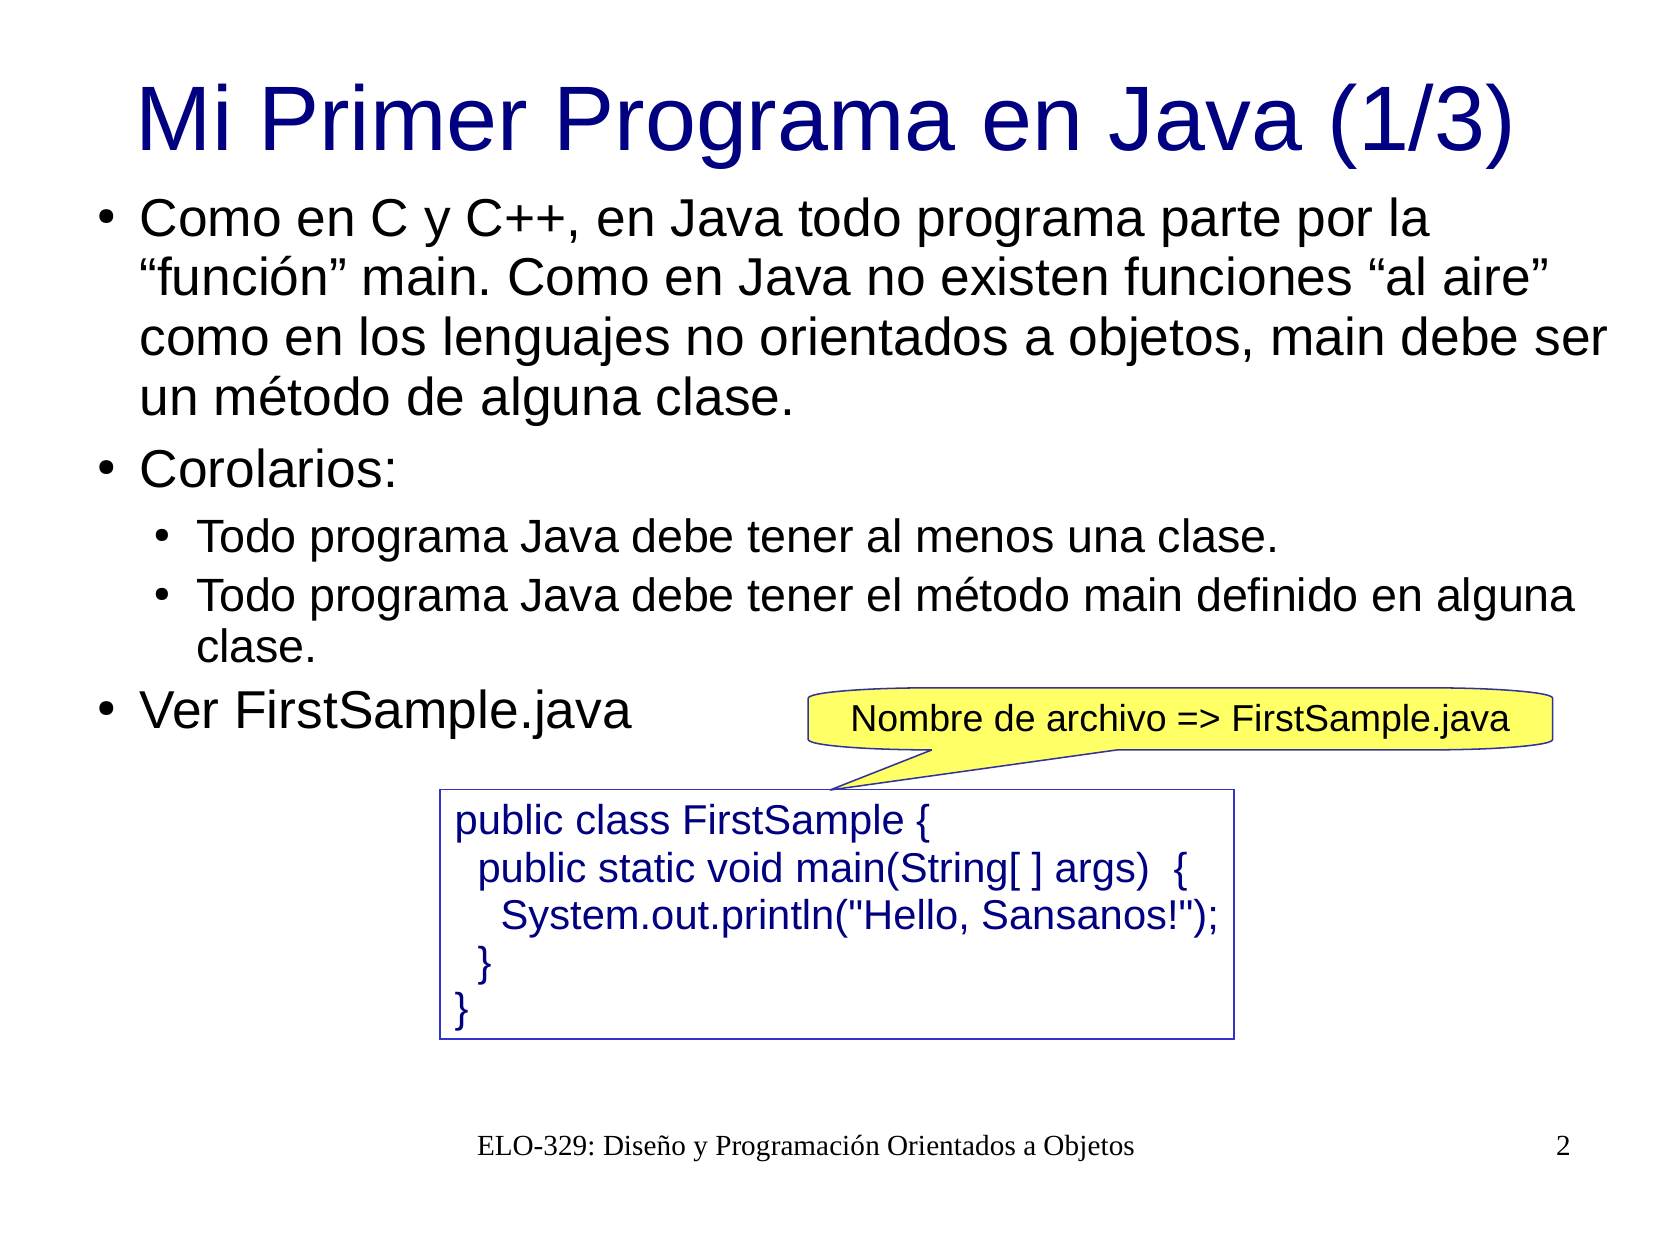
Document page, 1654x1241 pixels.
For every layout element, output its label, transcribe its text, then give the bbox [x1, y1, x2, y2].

title Mi Primer Programa en Java (1/3) [82, 49, 1571, 187]
text_box Nombre de archivo => FirstSample.java [808, 687, 1553, 791]
text_box public class FirstSample { public static void main(String[ ] args)‏ { System.out.println("Hello, Sansanos!"); } } [439, 789, 1235, 1040]
list Como en C y C++, en Java todo programa parte por la “función” main. Como en Java no existen funciones “al aire” como en los lenguajes no orientados a objetos, main debe ser un método de alguna clase. Corolarios: Todo programa Java debe tener al menos una clase. Todo programa Java debe tener el método main definido en alguna clase. Ver FirstSample.java [82, 187, 1637, 741]
